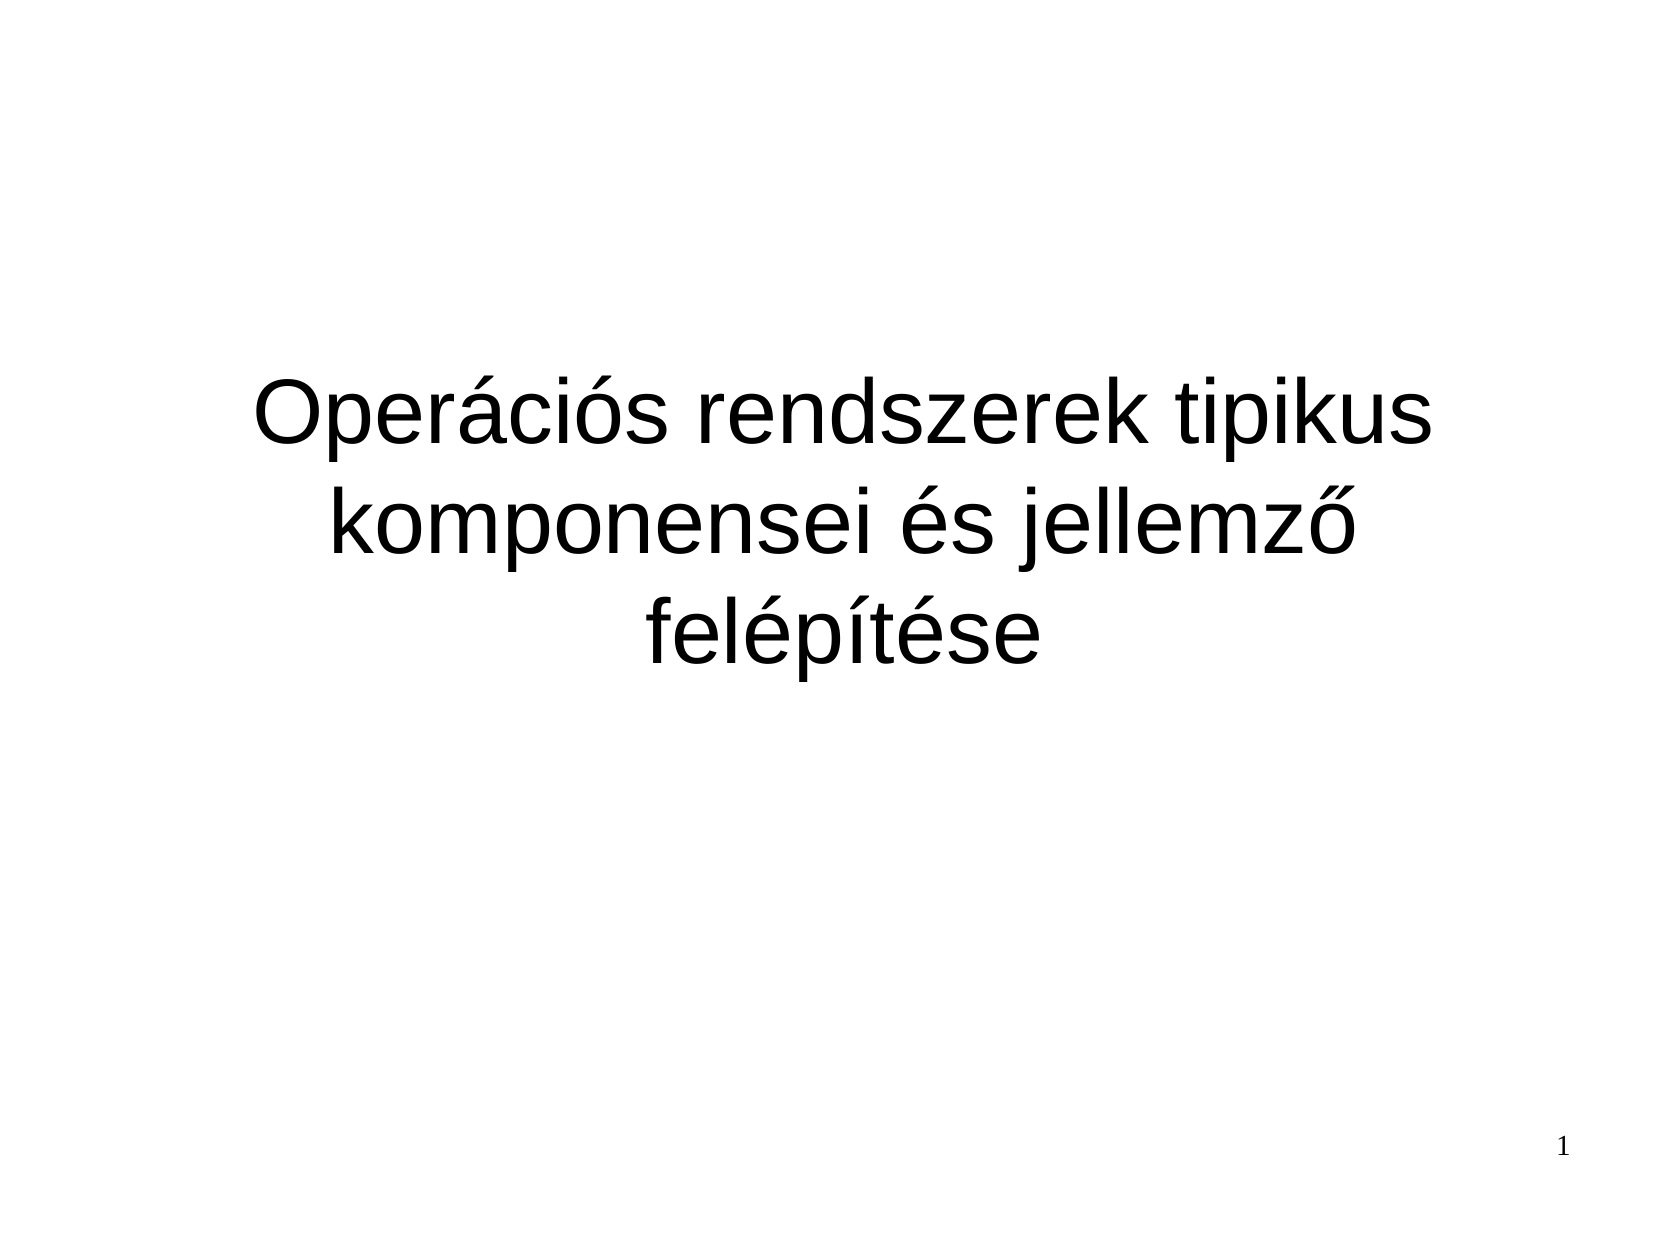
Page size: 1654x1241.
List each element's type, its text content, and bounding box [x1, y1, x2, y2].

title Operációs rendszerek tipikus komponensei és jellemző felépítése [124, 413, 1530, 621]
